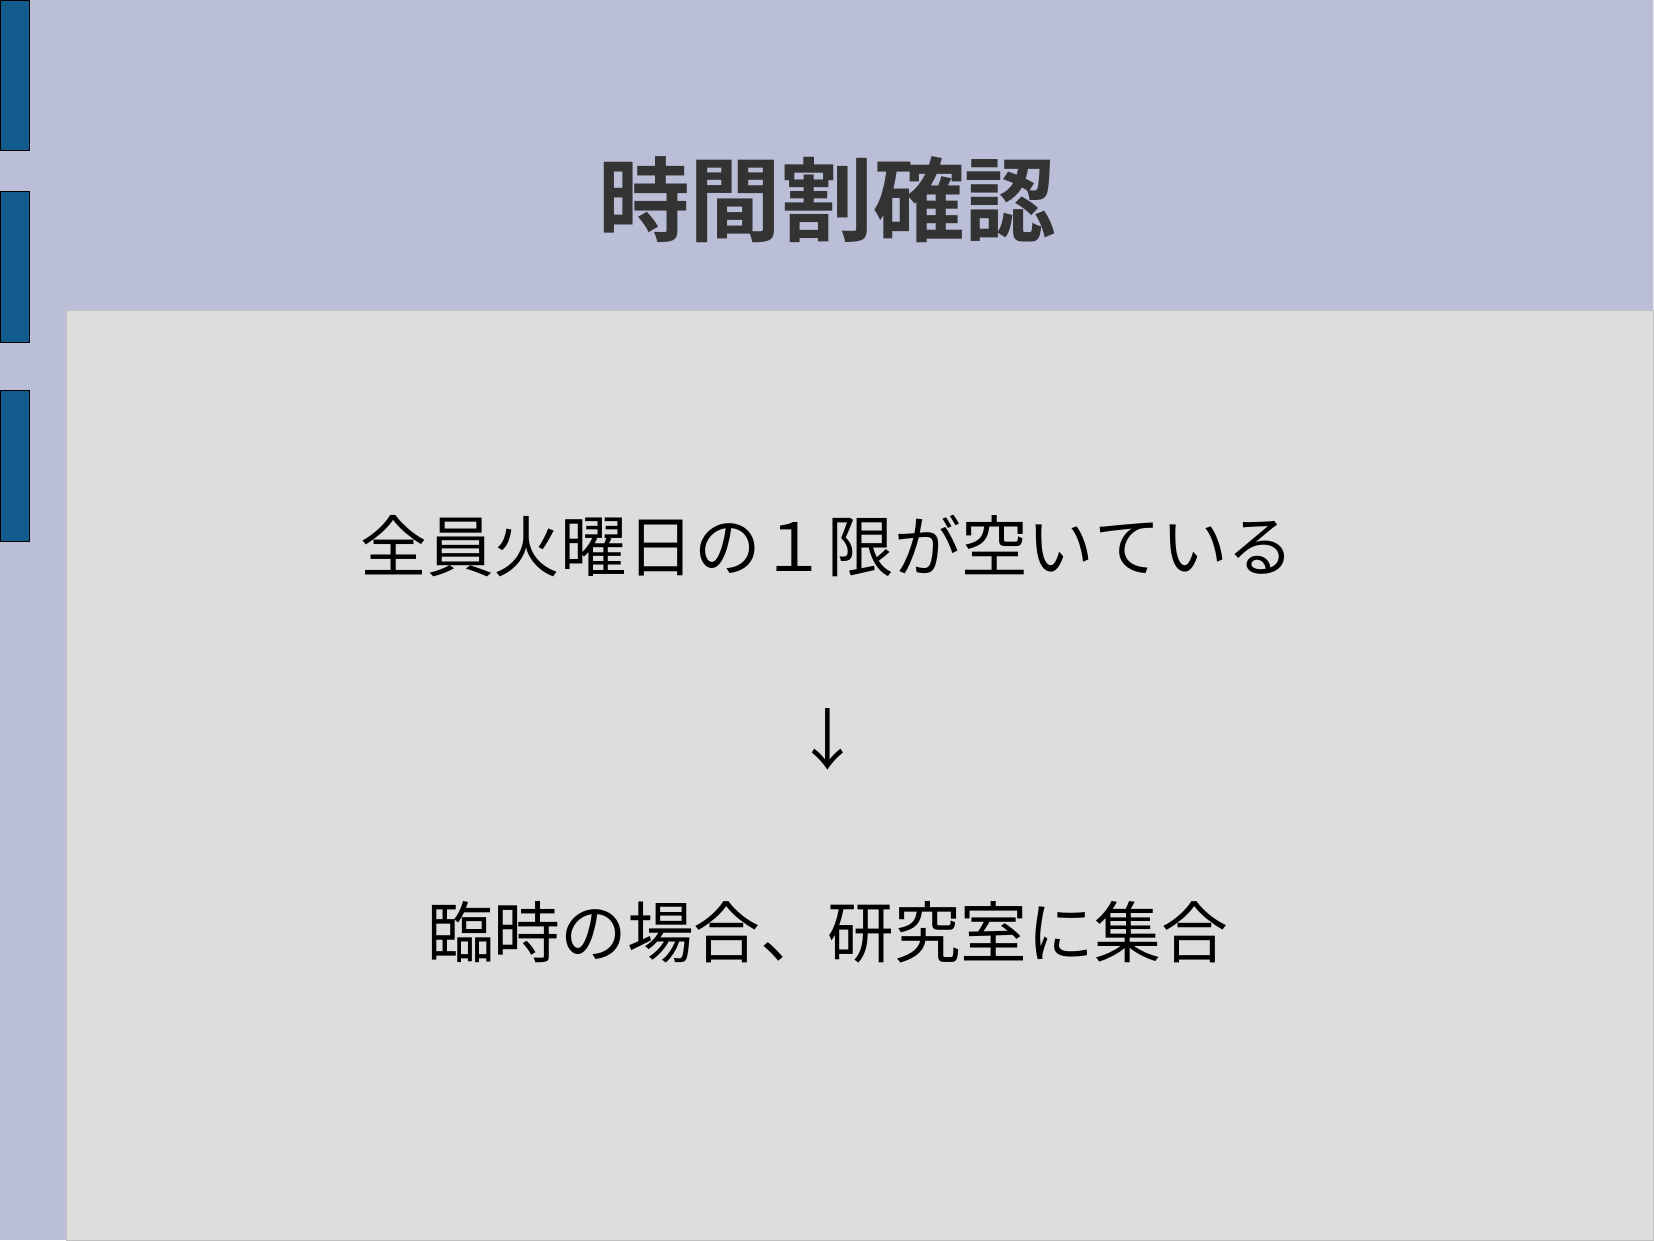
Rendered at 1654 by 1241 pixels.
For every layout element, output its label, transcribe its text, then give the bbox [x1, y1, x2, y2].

title 時間割確認 [121, 91, 1534, 299]
subtitle 全員火曜日の１限が空いている ↓ 臨時の場合、研究室に集合 [121, 344, 1534, 1127]
